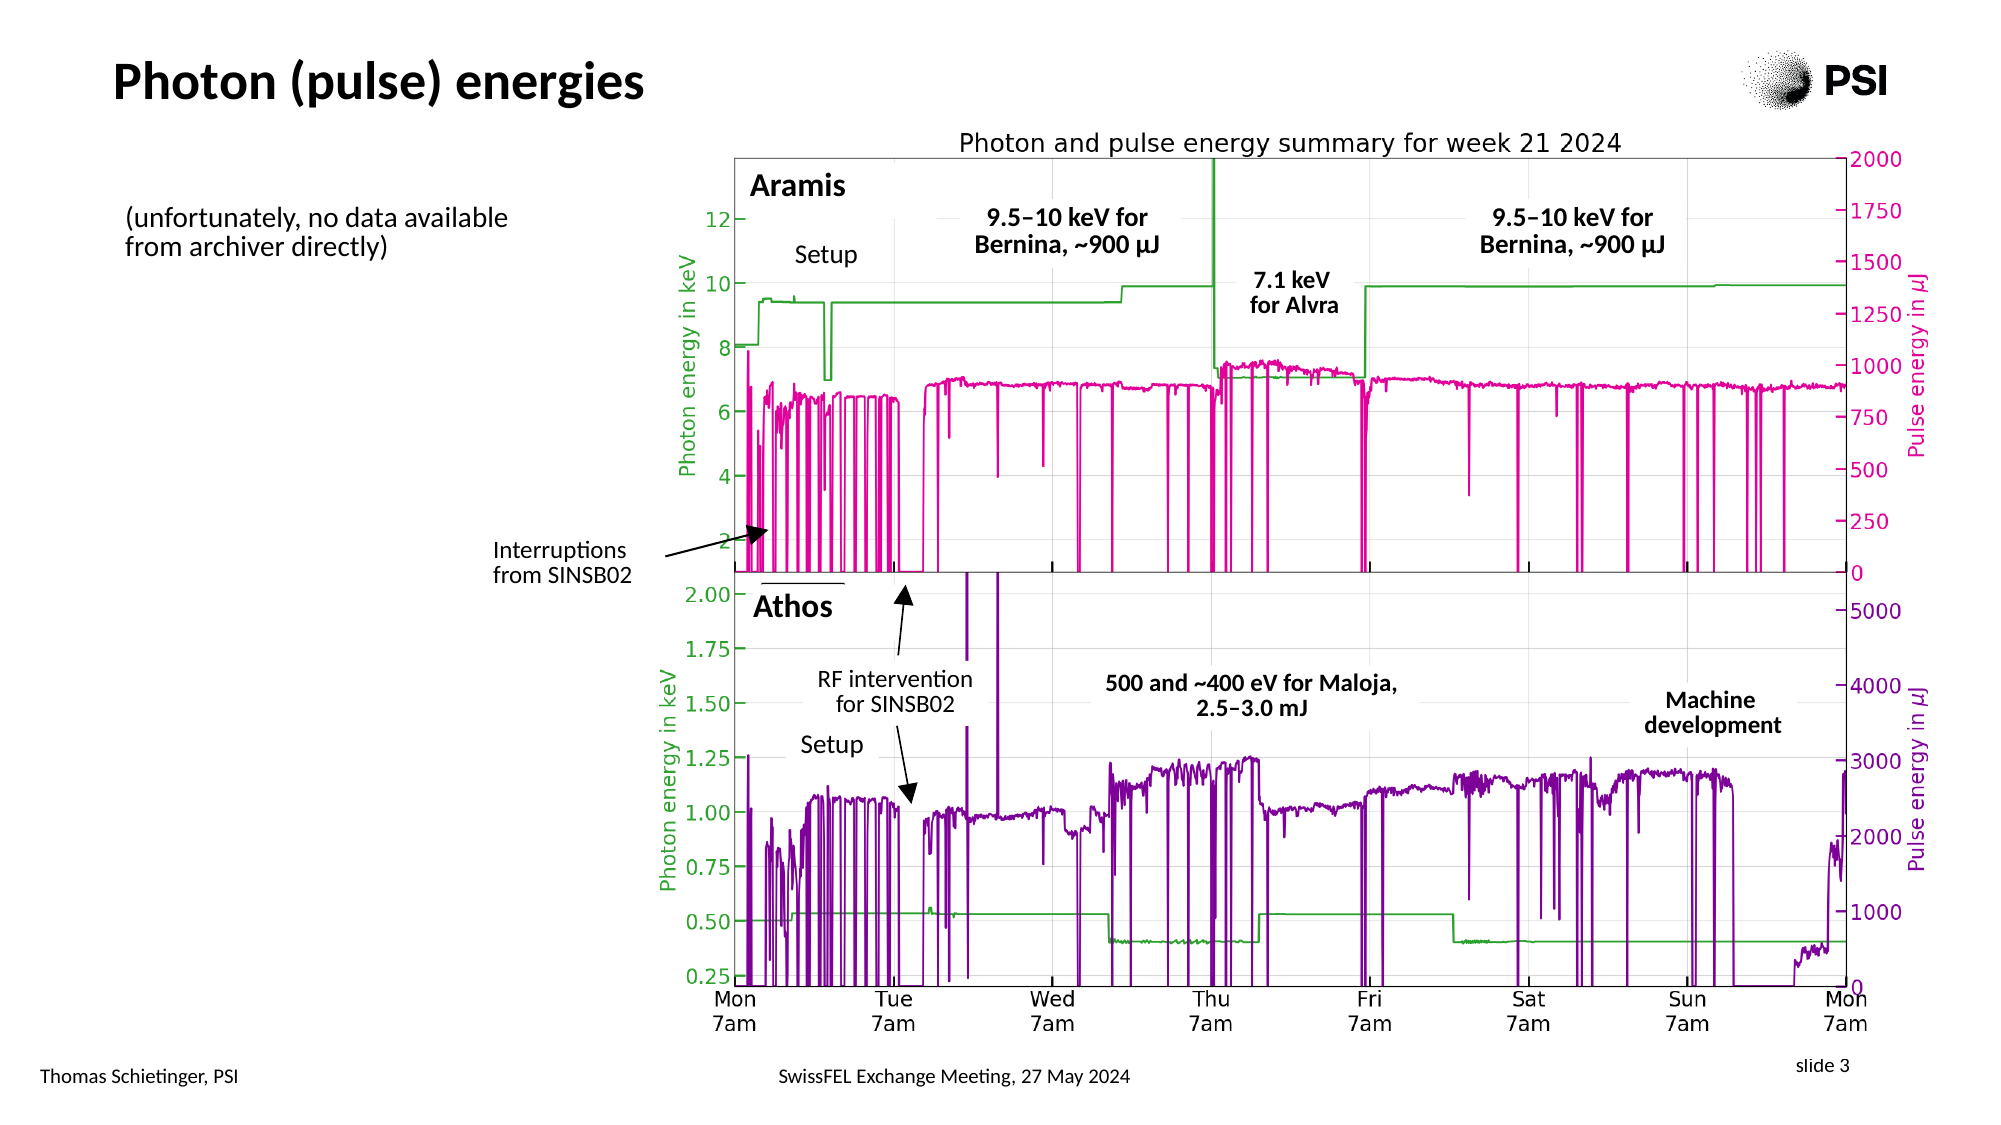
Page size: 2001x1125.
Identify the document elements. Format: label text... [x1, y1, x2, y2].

text_box 9.5–10 keV for Bernina, ~900 µJ [959, 199, 1181, 268]
title Aramis [749, 163, 937, 220]
text_box Setup [779, 235, 873, 278]
text_box 9.5–10 keV for Bernina, ~900 µJ [1465, 199, 1686, 268]
text_box Interruptions from SINSB02 [478, 532, 648, 600]
title Photon (pulse) energies [114, 45, 1585, 118]
text_box 7.1 keV for Alvra [1235, 262, 1355, 328]
text_box 500 and ~400 eV for Maloja, 2.5–3.0 mJ [1090, 665, 1418, 731]
text_box (unfortunately, no data available from archiver directly) [110, 198, 532, 272]
text_box Setup [785, 725, 879, 768]
text_box [43, 217, 362, 301]
text_box Machine development [1629, 682, 1798, 748]
picture [555, 117, 1989, 1059]
title Athos [753, 584, 899, 641]
text_box RF intervention for SINSB02 [802, 660, 988, 726]
